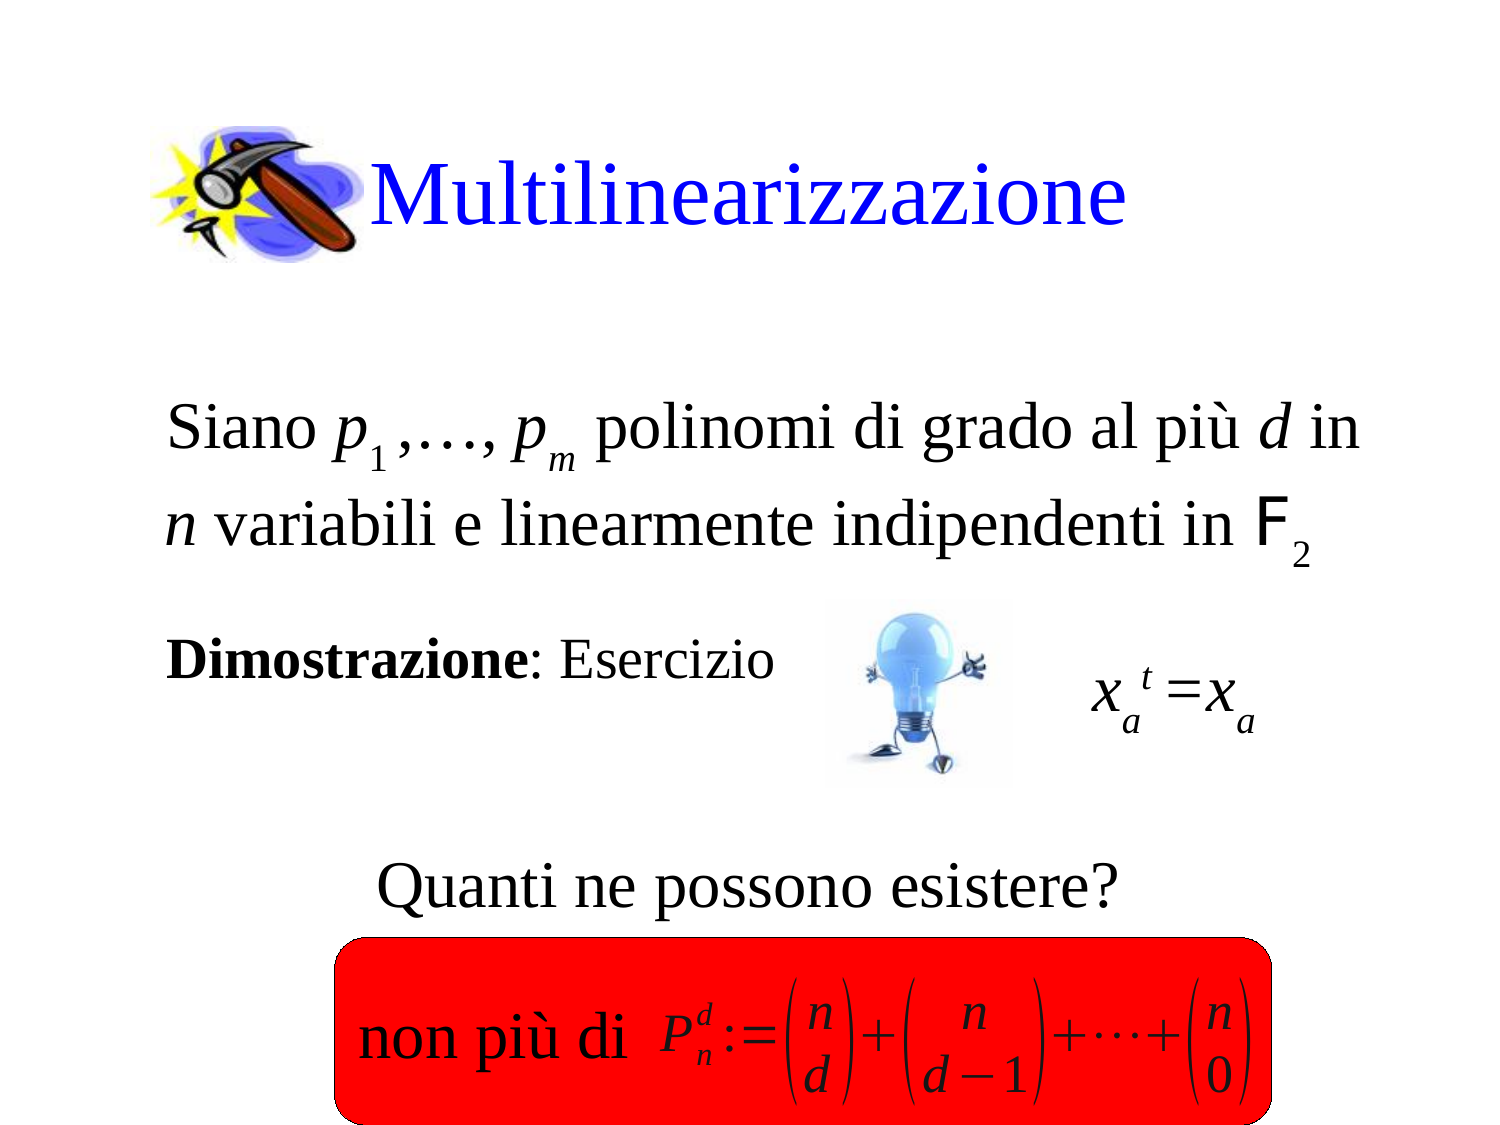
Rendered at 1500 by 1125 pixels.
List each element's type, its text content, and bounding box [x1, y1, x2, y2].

text_box non più di [334, 946, 1272, 1125]
picture [150, 126, 364, 263]
text_box xat =xa [1050, 637, 1313, 751]
text_box Siano p1 ,…, pm polinomi di grado al più d in n variabili e linearmente indipendenti in F2 [150, 375, 1388, 583]
text_box Dimostrazione: Esercizio [150, 612, 863, 788]
text_box Quanti ne possono esistere? [0, 833, 1500, 946]
title Multilinearizzazione [112, 107, 1387, 280]
chart [649, 975, 1262, 1110]
picture [825, 599, 1013, 788]
